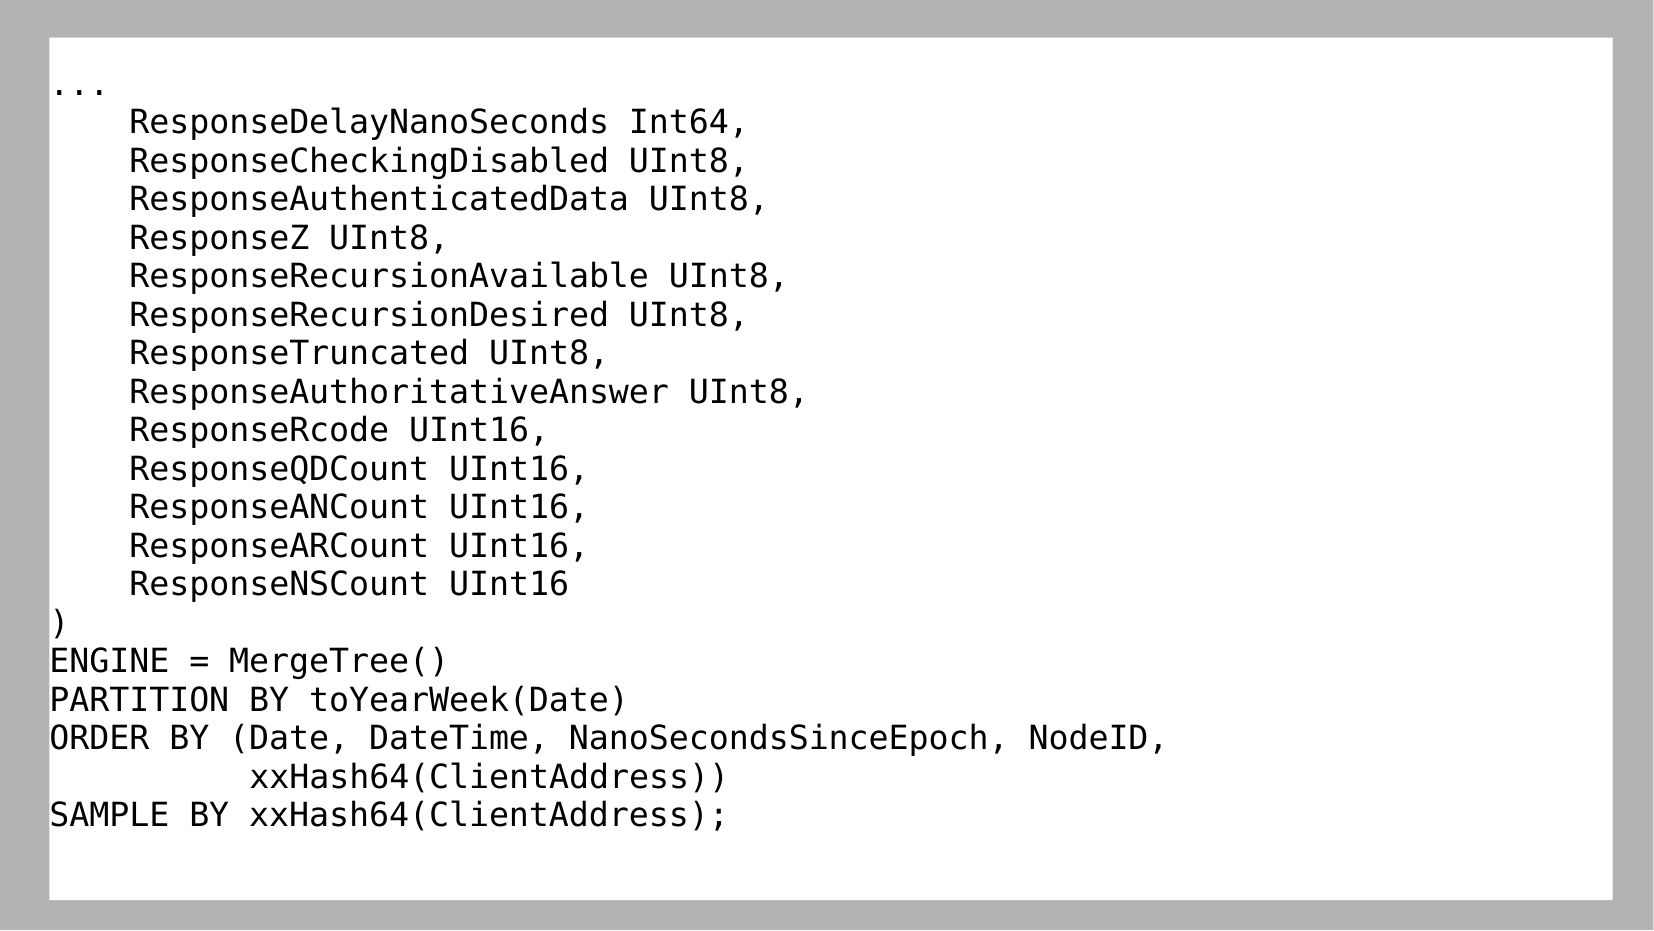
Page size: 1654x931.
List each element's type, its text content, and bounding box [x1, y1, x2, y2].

subtitle ... ResponseDelayNanoSeconds Int64, ResponseCheckingDisabled UInt8, ResponseAuthenticatedData UInt8, ResponseZ UInt8, ResponseRecursionAvailable UInt8, ResponseRecursionDesired UInt8, ResponseTruncated UInt8, ResponseAuthoritativeAnswer UInt8, ResponseRcode UInt16, ResponseQDCount UInt16, ResponseANCount UInt16, ResponseARCount UInt16, ResponseNSCount UInt16 ) ENGINE = MergeTree() PARTITION BY toYearWeek(Date) ORDER BY (Date, DateTime, NanoSecondsSinceEpoch, NodeID, xxHash64(ClientAddress)) SAMPLE BY xxHash64(ClientAddress); [49, 37, 1613, 901]
